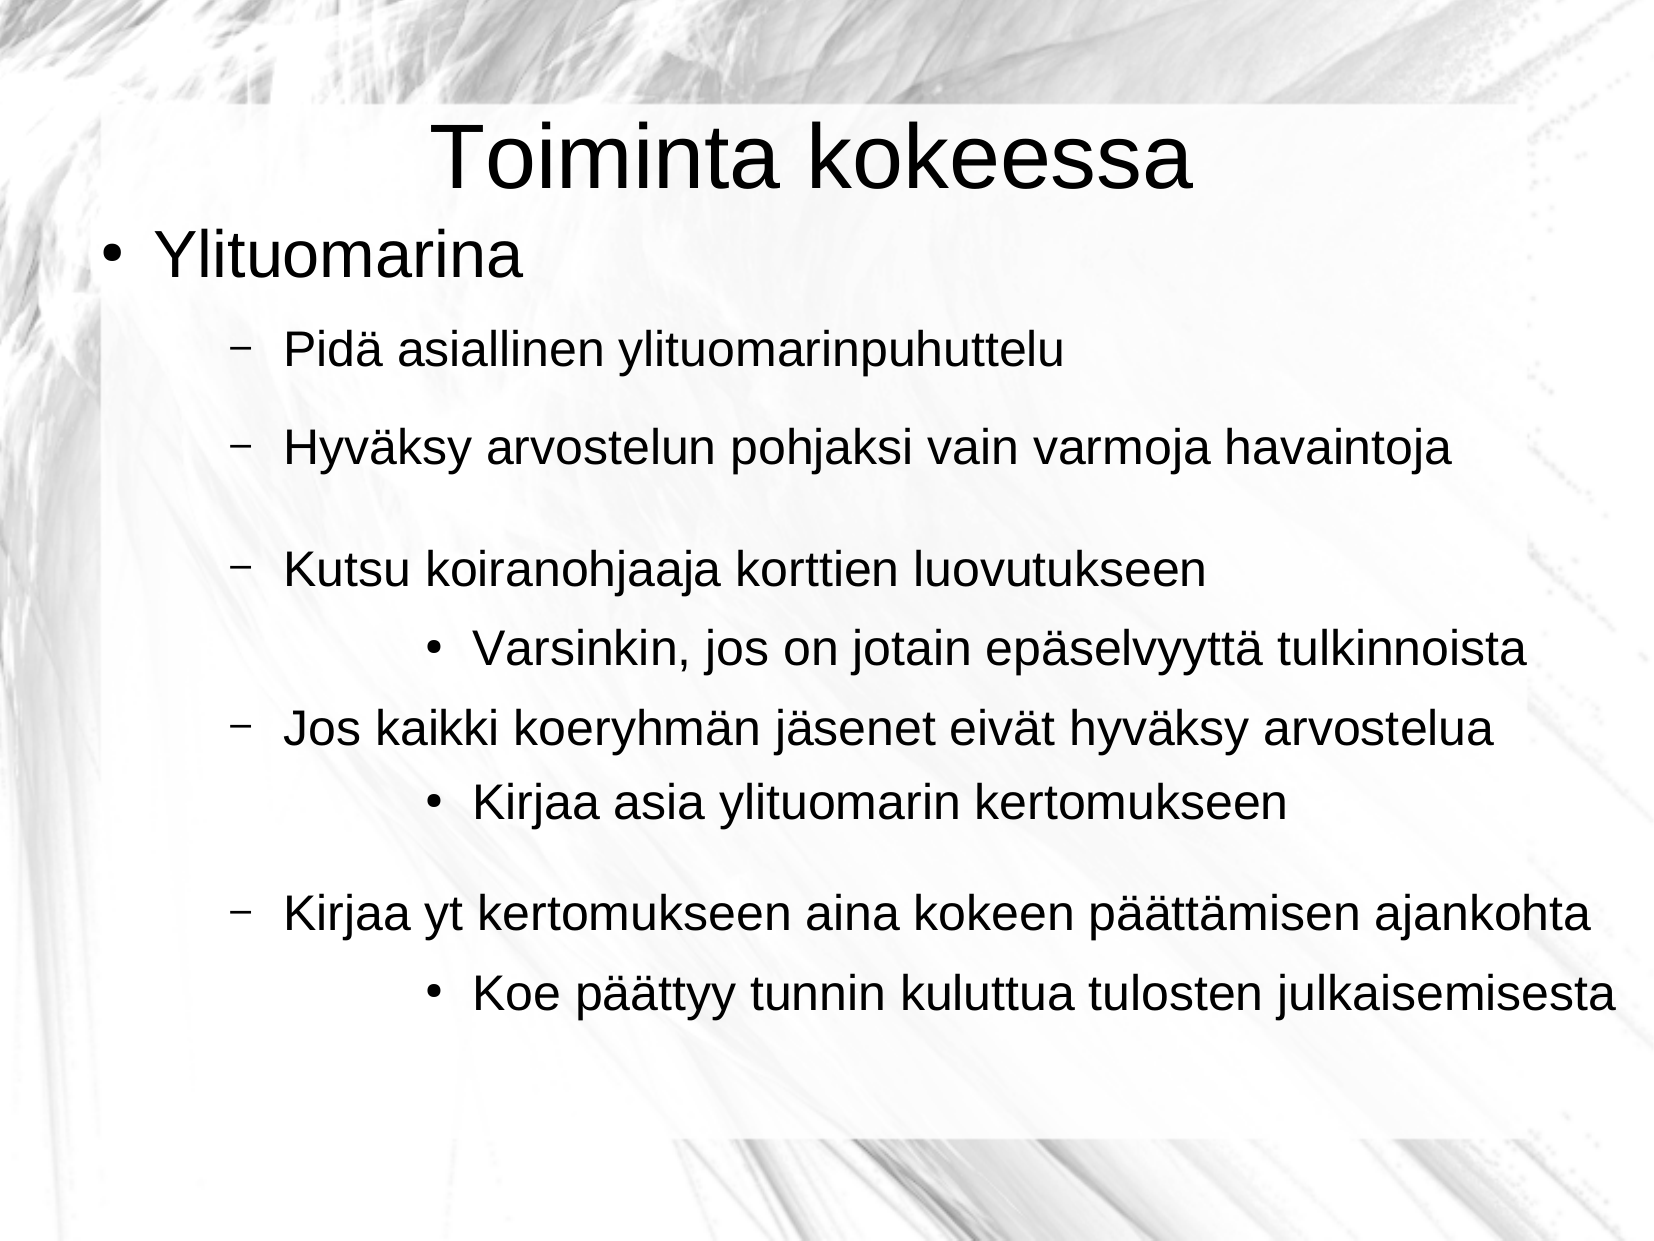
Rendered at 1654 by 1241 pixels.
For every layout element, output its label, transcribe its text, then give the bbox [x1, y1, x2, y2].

list Ylituomarina Pidä asiallinen ylituomarinpuhuttelu Hyväksy arvostelun pohjaksi vain varmoja havaintoja Kutsu koiranohjaaja korttien luovutukseen Varsinkin, jos on jotain epäselvyyttä tulkinnoista Jos kaikki koeryhmän jäsenet eivät hyväksy arvostelua Kirjaa asia ylituomarin kertomukseen Kirjaa yt kertomukseen aina kokeen päättämisen ajankohta Koe päättyy tunnin kuluttua tulosten julkaisemisesta [82, 217, 1630, 1133]
title Toiminta kokeessa [118, 105, 1506, 208]
picture [0, 0, 1654, 1241]
